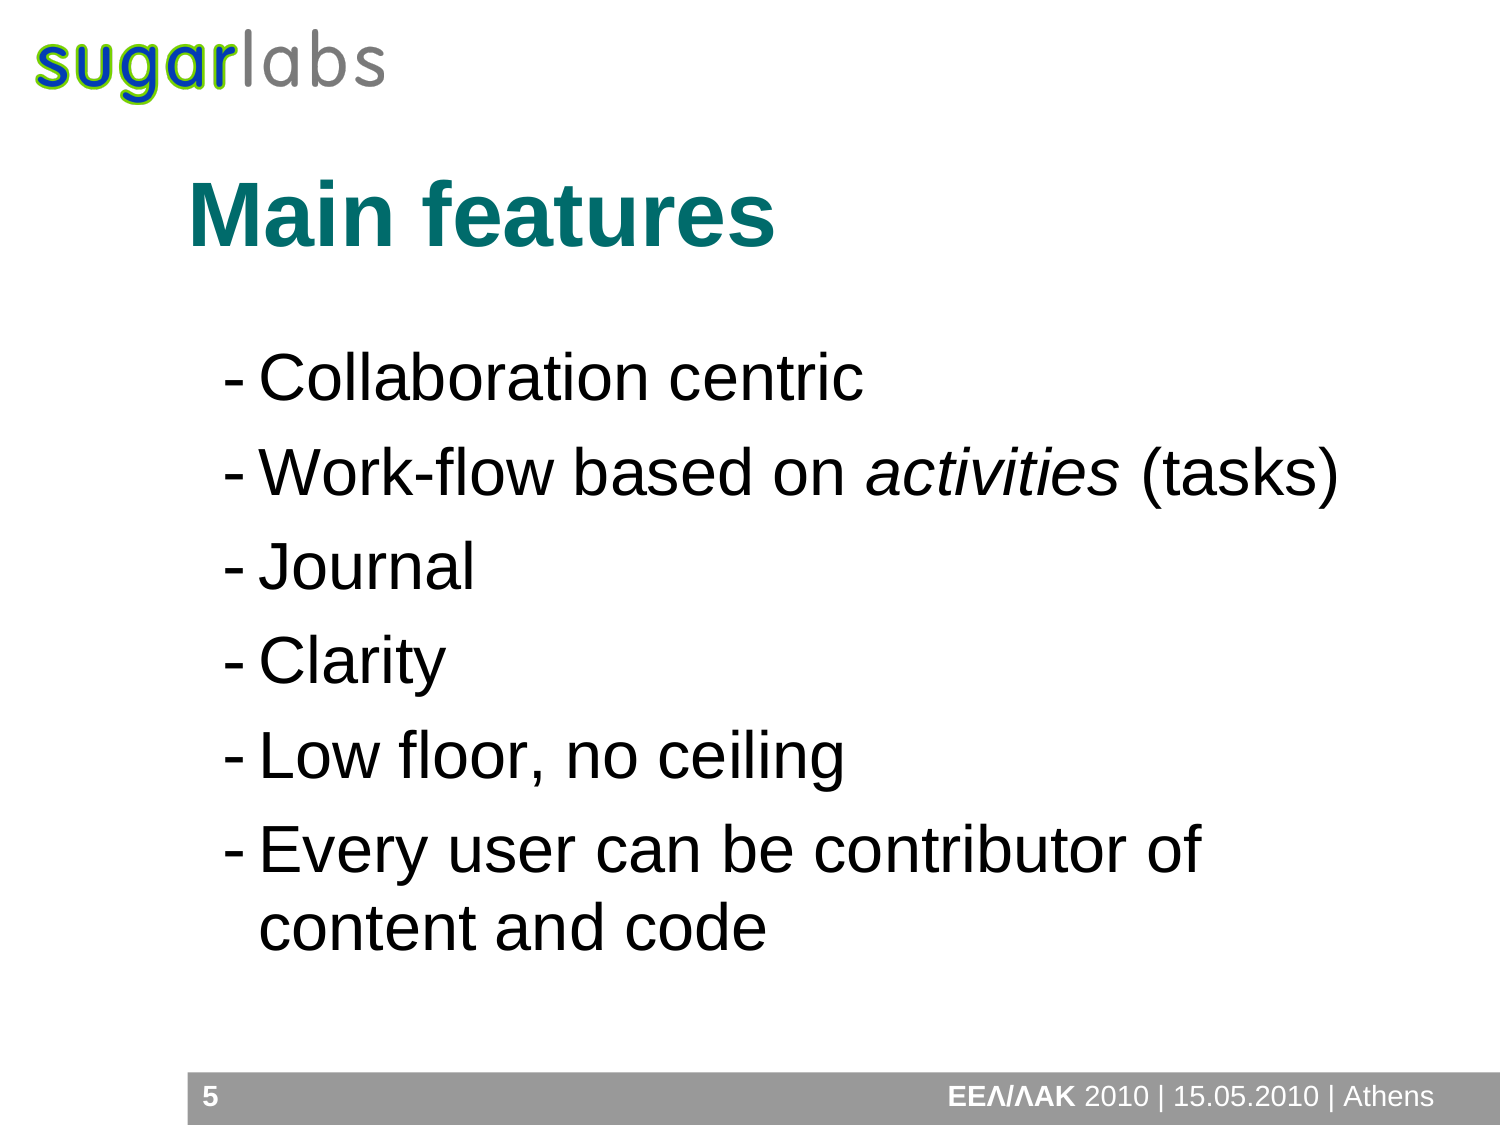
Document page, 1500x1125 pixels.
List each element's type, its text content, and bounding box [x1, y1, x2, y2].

list Collaboration centric Work-flow based on activities (tasks) Journal Clarity Low floor, no ceiling Every user can be contributor of content and code [187, 337, 1425, 1042]
title Main features [187, 75, 1500, 338]
picture [35, 29, 384, 105]
